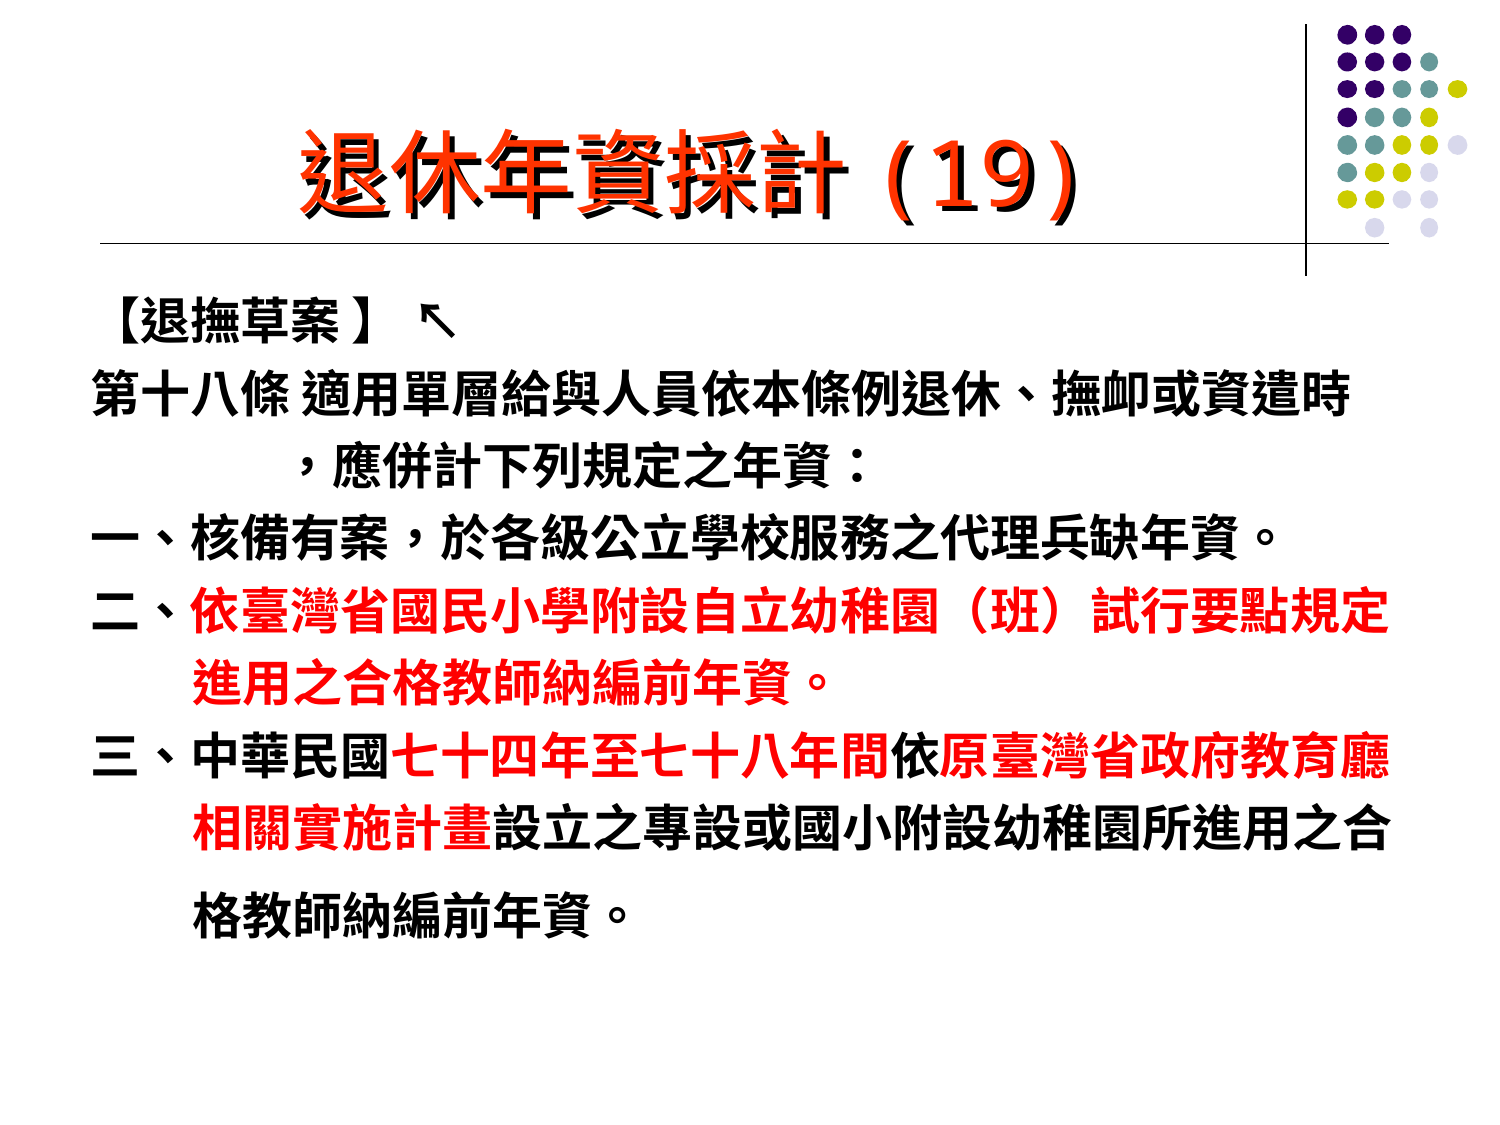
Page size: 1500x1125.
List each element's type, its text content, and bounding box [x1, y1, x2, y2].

title 退休年資採計(19) [74, 20, 1313, 233]
list 【退撫草案 】 ↖ 第十八條 適用單層給與人員依本條例退休、撫卹或資遣時 ，應併計下列規定之年資： 一、核備有案，於各級公立學校服務之代理兵缺年資。 二、依臺灣省國民小學附設自立幼稚園（班）試行要點規定 進用之合格教師納編前年資。 三、中華民國七十四年至七十八年間依原臺灣省政府教育廳 相關實施計畫設立之專設或國小附設幼稚園所進用之合 格教師納編前年資。 [75, 282, 1426, 1006]
